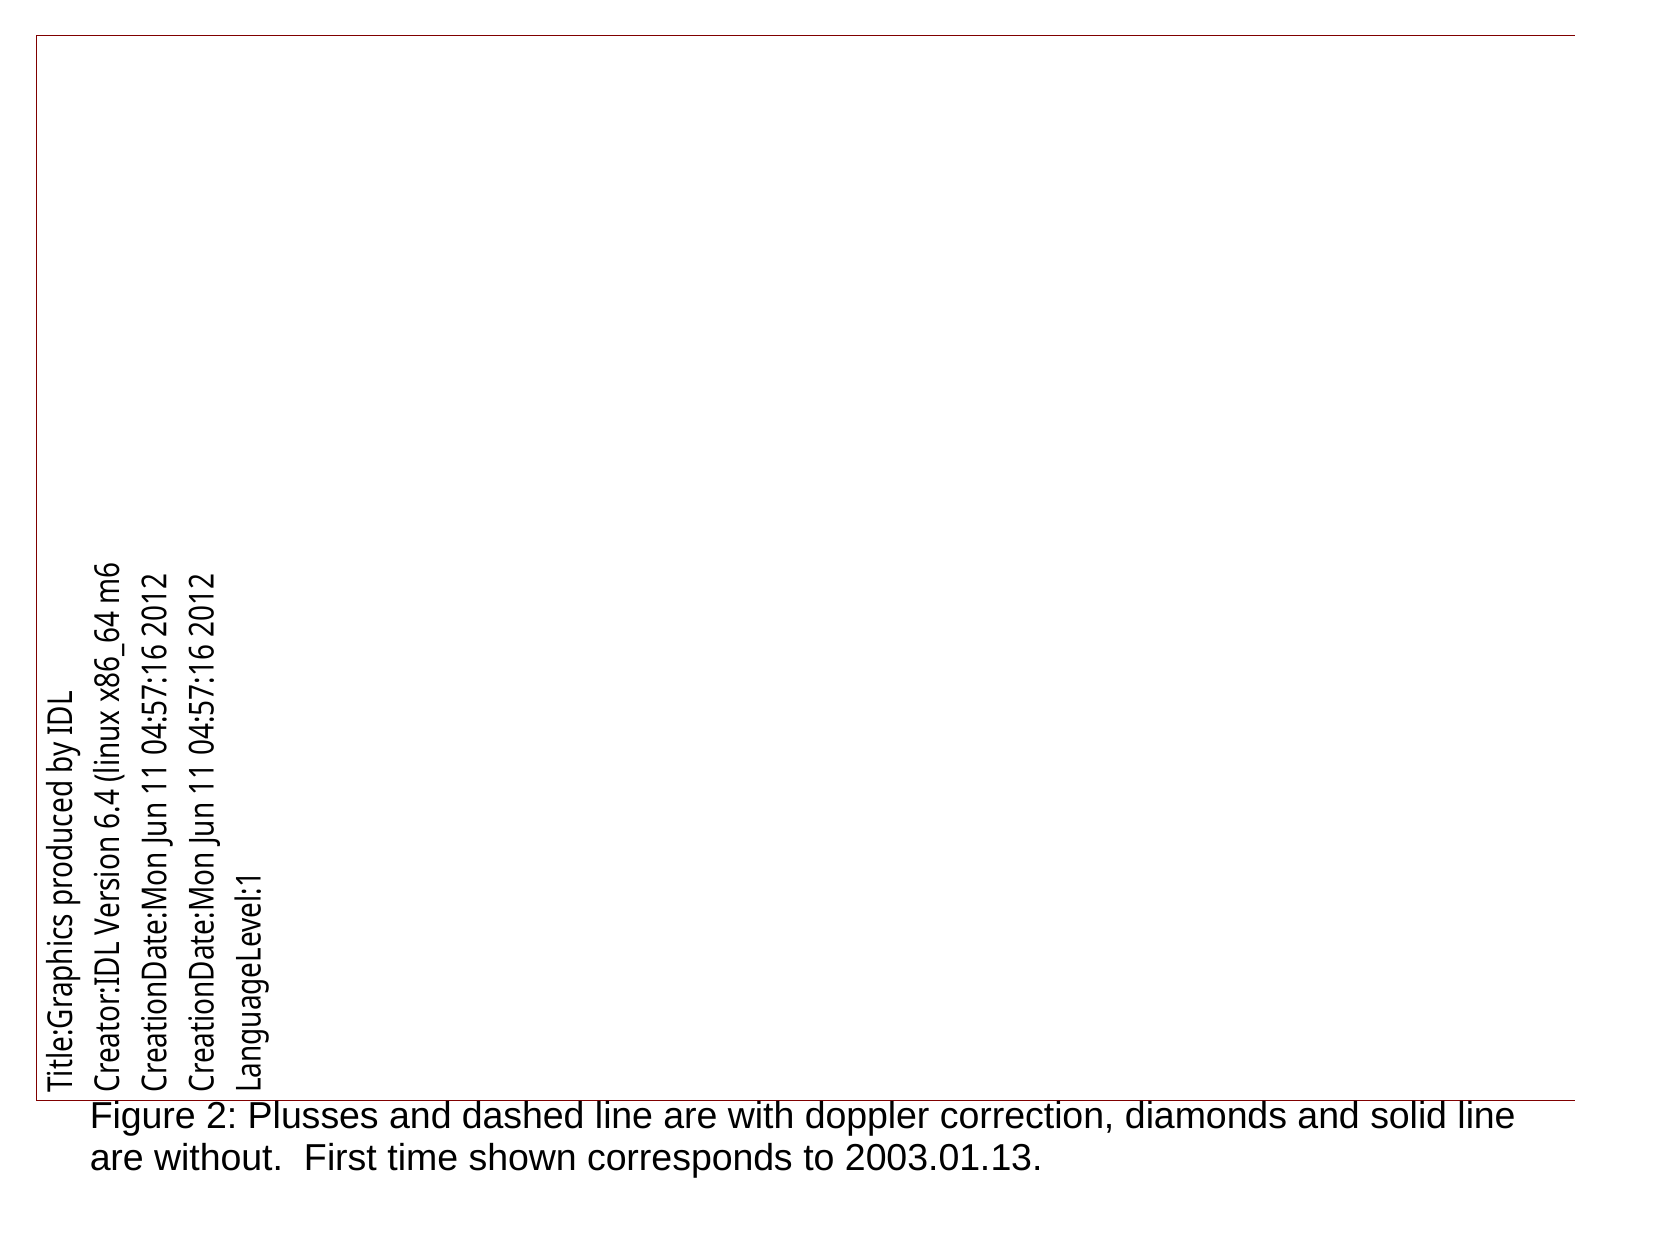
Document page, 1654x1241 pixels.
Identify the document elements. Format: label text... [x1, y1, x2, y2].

text_box Figure 2: Plusses and dashed line are with doppler correction, diamonds and solid line are without. First time shown corresponds to 2003.01.13. [75, 1087, 1538, 1187]
picture [33, 34, 1576, 1102]
